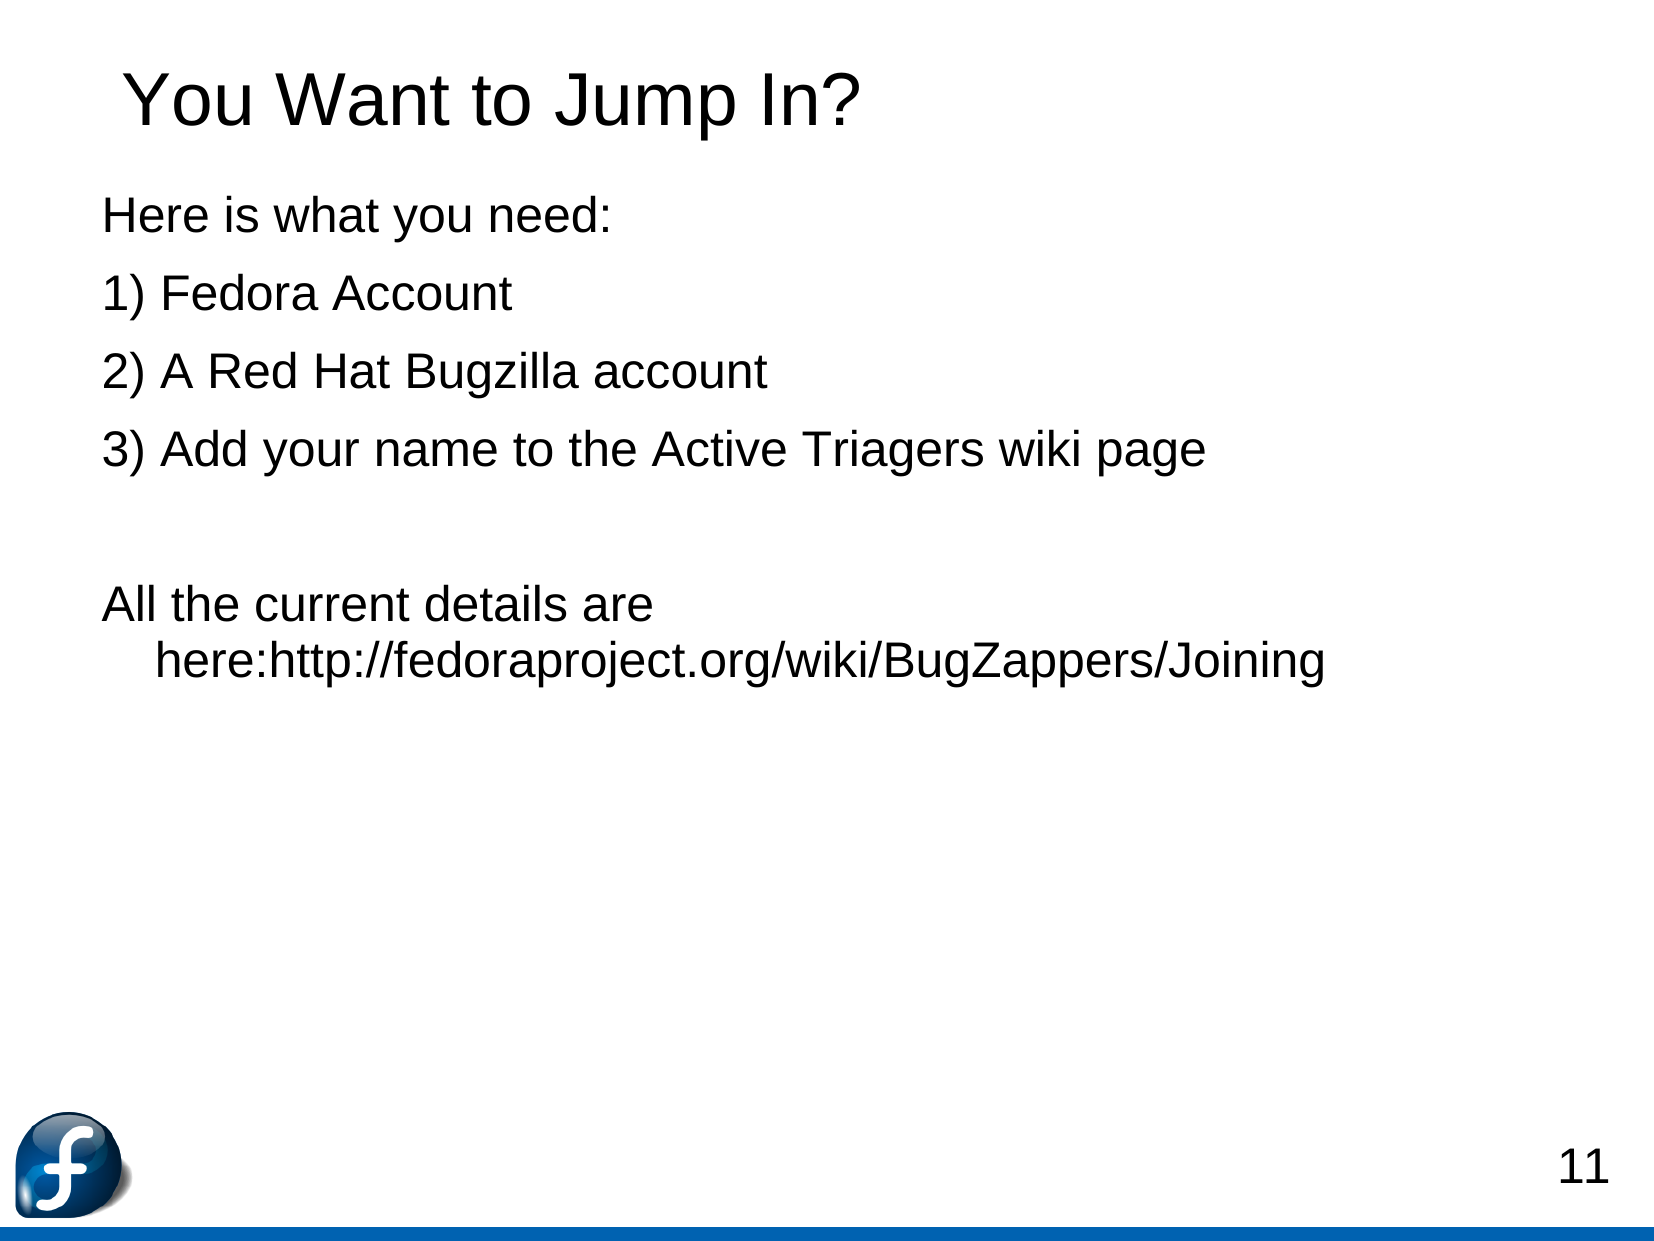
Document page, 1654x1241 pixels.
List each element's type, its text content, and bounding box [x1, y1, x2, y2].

title You Want to Jump In? [121, 37, 1533, 161]
text_box 11 [1384, 1137, 1613, 1201]
picture [11, 1105, 133, 1227]
list Here is what you need: 1) Fedora Account 2) A Red Hat Bugzilla account 3) Add your name to the Active Triagers wiki page All the current details are here:http://fedoraproject.org/wiki/BugZappers/Joining [83, 187, 1538, 1126]
